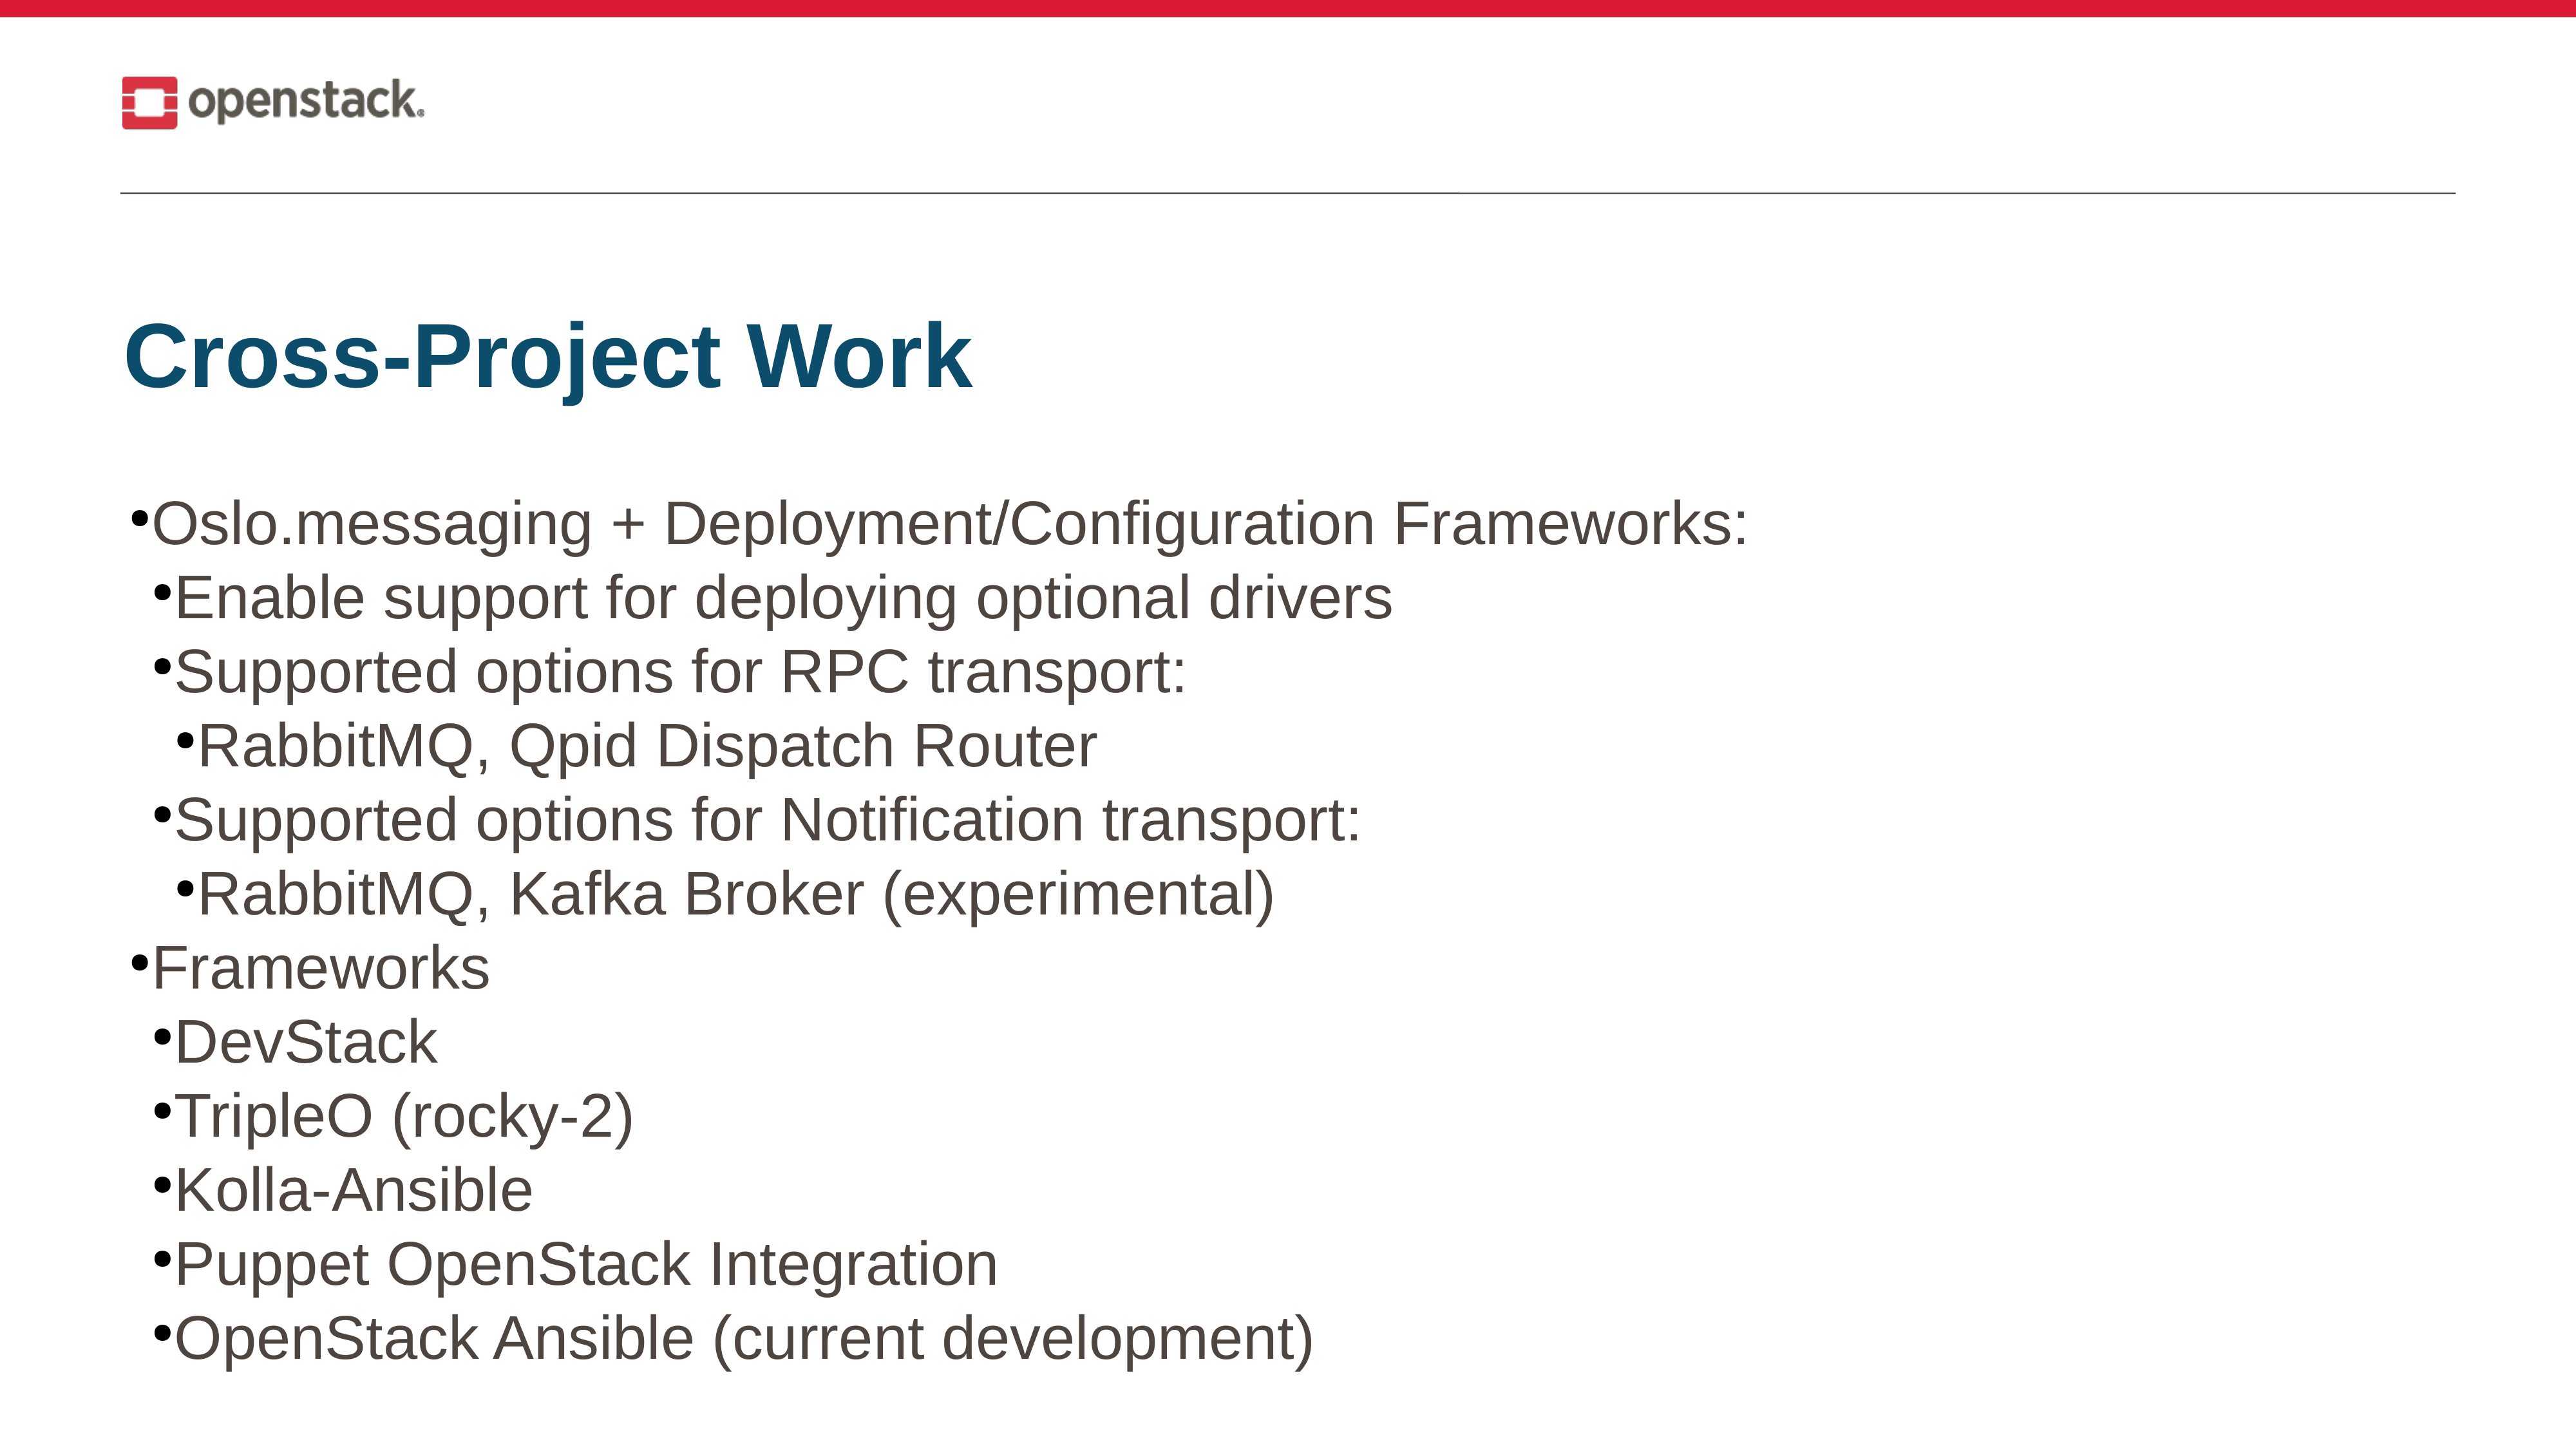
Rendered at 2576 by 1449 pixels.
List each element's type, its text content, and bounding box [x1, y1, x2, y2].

text_box Cross-Project Work [118, 260, 1198, 411]
picture [122, 77, 426, 131]
text_box Oslo.messaging + Deployment/Configuration Frameworks: Enable support for deploying optional drivers Supported options for RPC transport: RabbitMQ, Qpid Dispatch Router Supported options for Notification transport: RabbitMQ, Kafka Broker (experimental) Frameworks DevStack TripleO (rocky-2) Kolla-Ansible Puppet OpenStack Integration OpenStack Ansible (current development) [123, 477, 1803, 1408]
